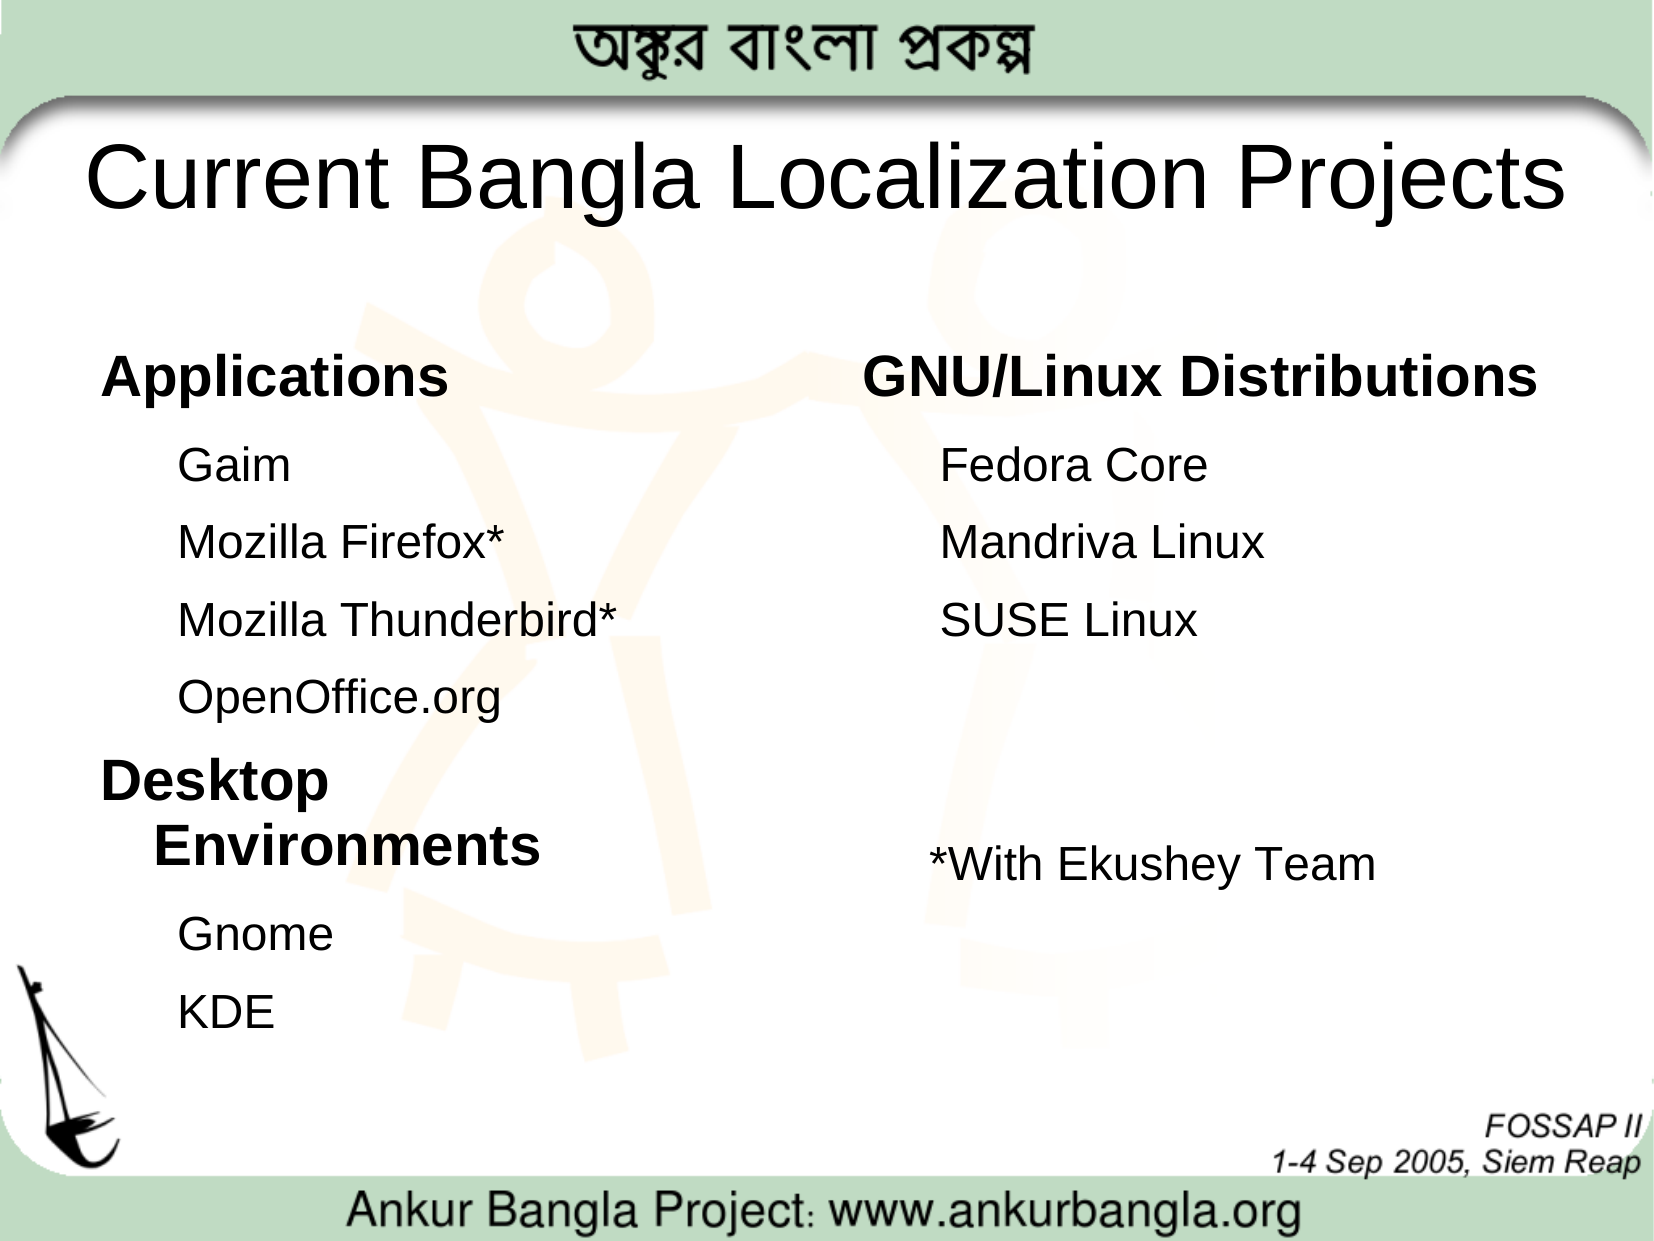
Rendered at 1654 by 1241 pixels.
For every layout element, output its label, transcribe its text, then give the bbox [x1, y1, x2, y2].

list GNU/Linux Distributions Fedora Core Mandriva Linux SUSE Linux *With Ekushey Team [845, 343, 1572, 1162]
picture [0, 0, 1654, 1241]
list Applications Gaim Mozilla Firefox* Mozilla Thunderbird* OpenOffice.org Desktop Environments Gnome KDE [82, 343, 730, 1162]
title Current Bangla Localization Projects [82, 73, 1571, 281]
